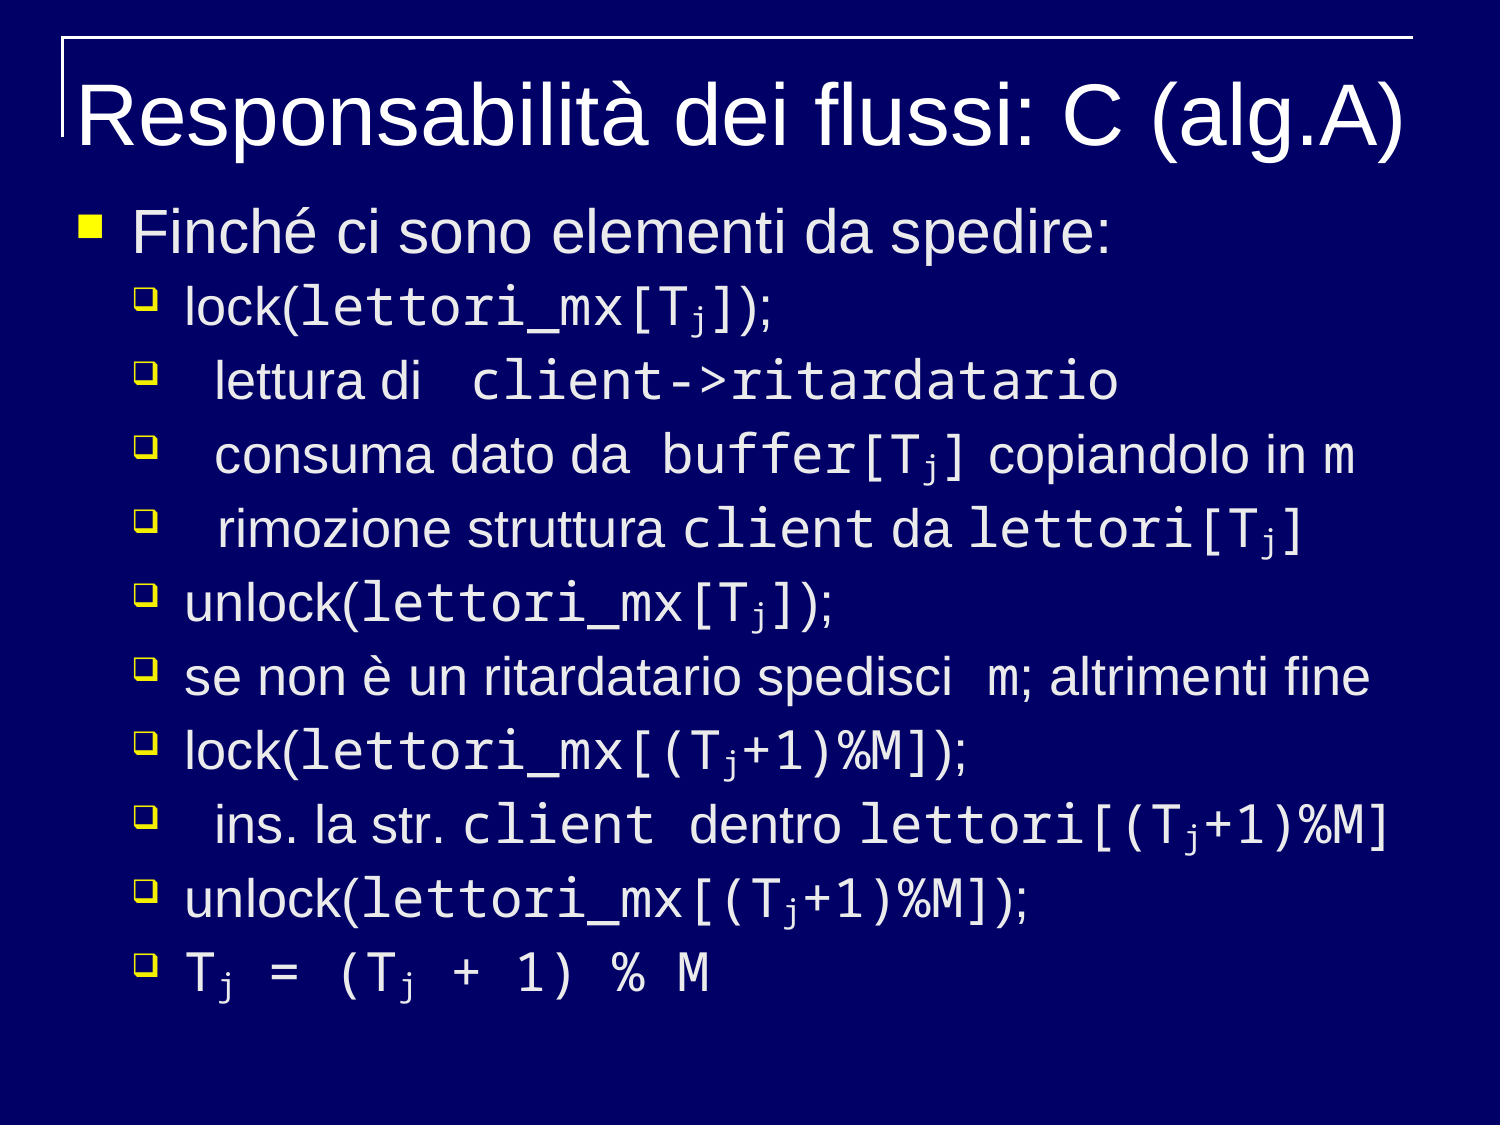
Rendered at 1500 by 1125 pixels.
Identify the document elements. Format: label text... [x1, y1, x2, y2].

list Finché ci sono elementi da spedire: lock(lettori_mx[Tj]); lettura di client->ritardatario consuma dato da buffer[Tj] copiandolo in m rimozione struttura client da lettori[Tj] unlock(lettori_mx[Tj]); se non è un ritardatario spedisci m; altrimenti fine lock(lettori_mx[(Tj+1)%M]); ins. la str. client dentro lettori[(Tj+1)%M] unlock(lettori_mx[(Tj+1)%M]); Tj = (Tj + 1) % M [75, 197, 1426, 1044]
title Responsabilità dei flussi: C (alg.A) [75, 52, 1426, 178]
